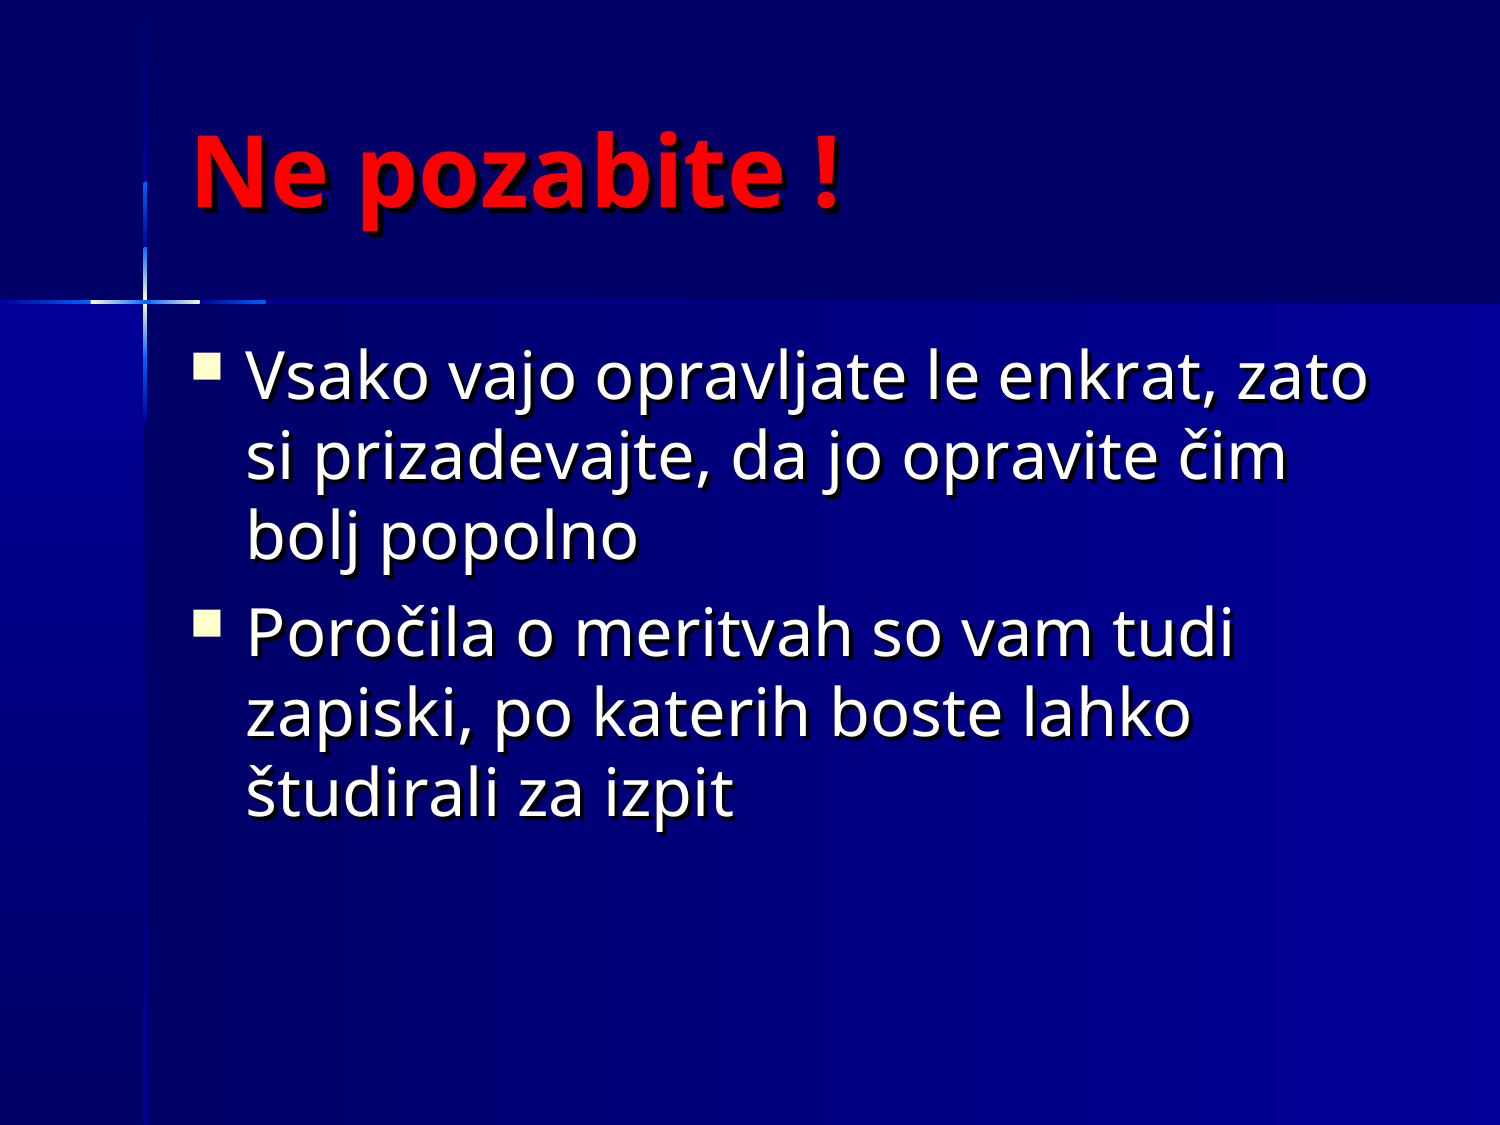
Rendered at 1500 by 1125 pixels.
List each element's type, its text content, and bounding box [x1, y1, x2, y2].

list Vsako vajo opravljate le enkrat, zato si prizadevajte, da jo opravite čim bolj popolno Poročila o meritvah so vam tudi zapiski, po katerih boste lahko študirali za izpit [174, 324, 1413, 1001]
title Ne pozabite ! [174, 49, 1413, 285]
